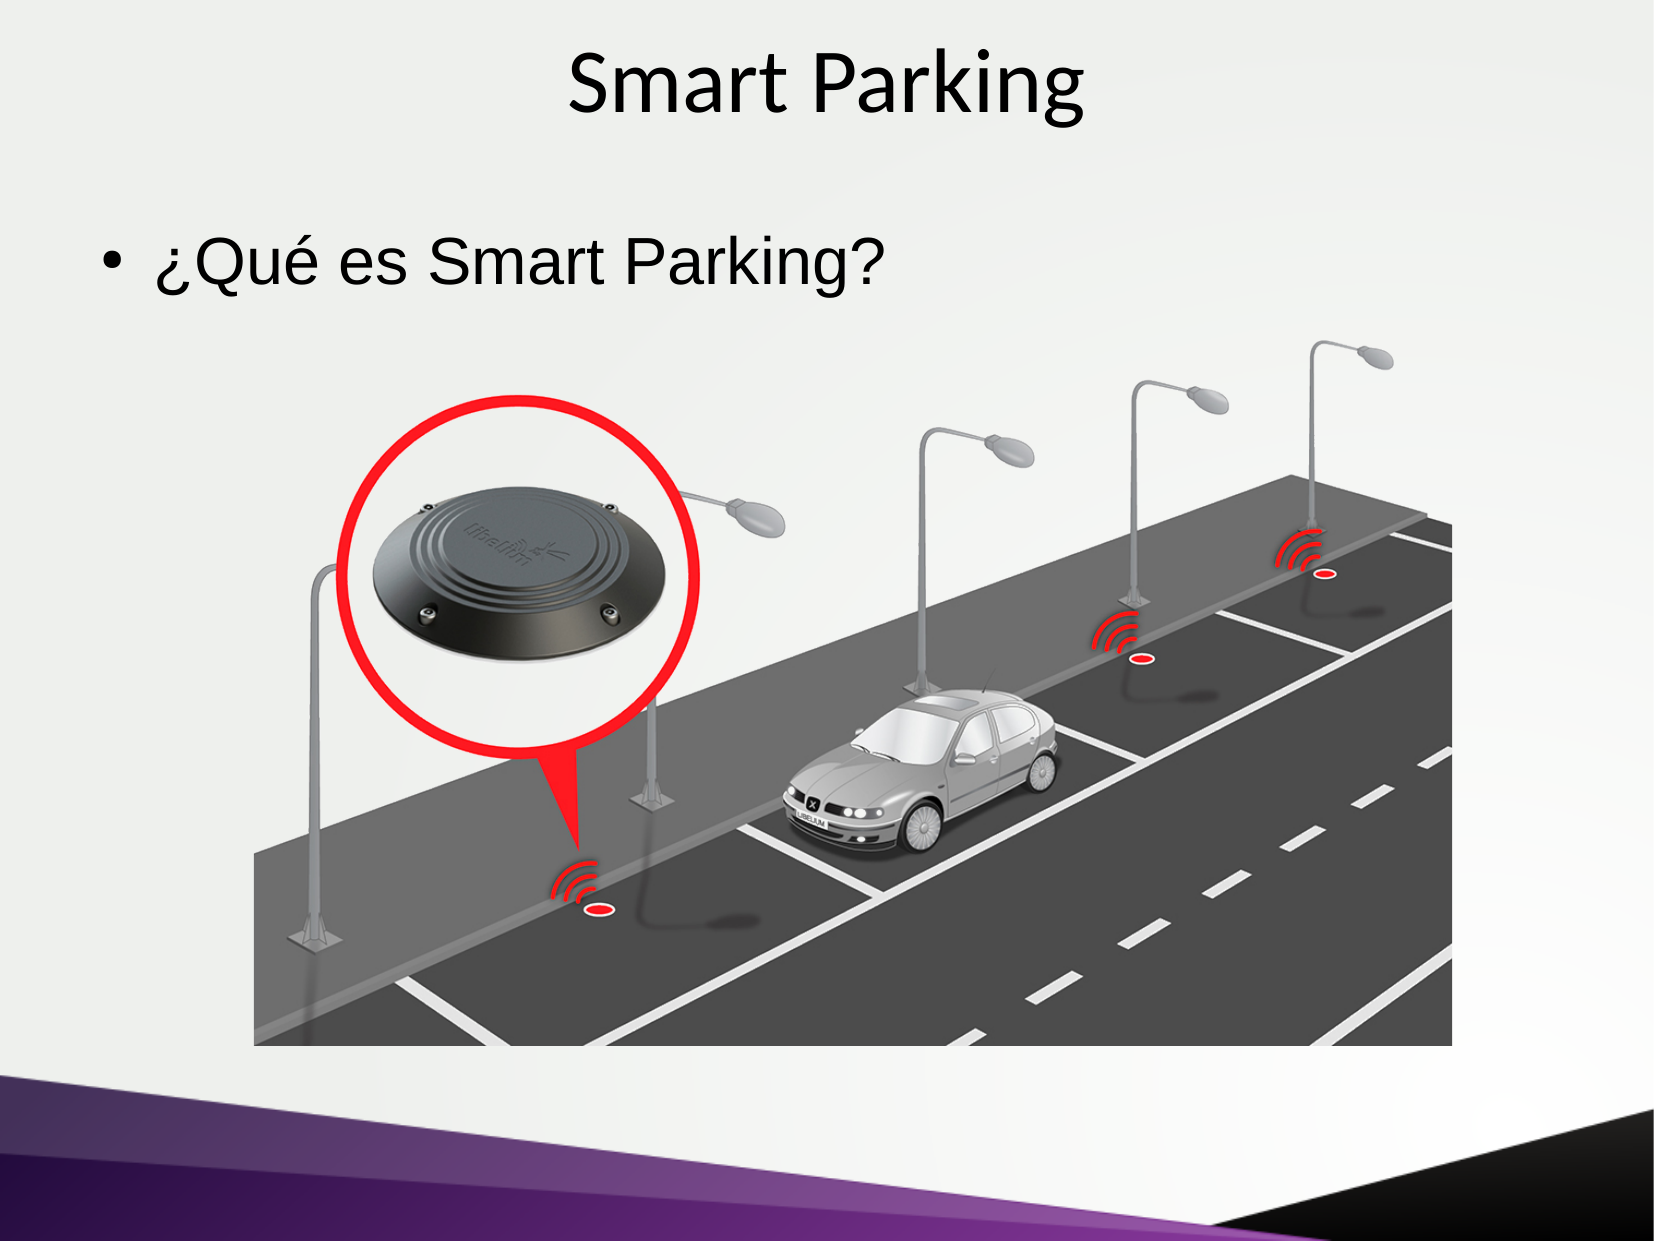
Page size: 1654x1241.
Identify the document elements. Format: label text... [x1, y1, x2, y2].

picture [0, 0, 1654, 1241]
list ¿Qué es Smart Parking? [82, 224, 1571, 1045]
title Smart Parking [82, 33, 1571, 146]
